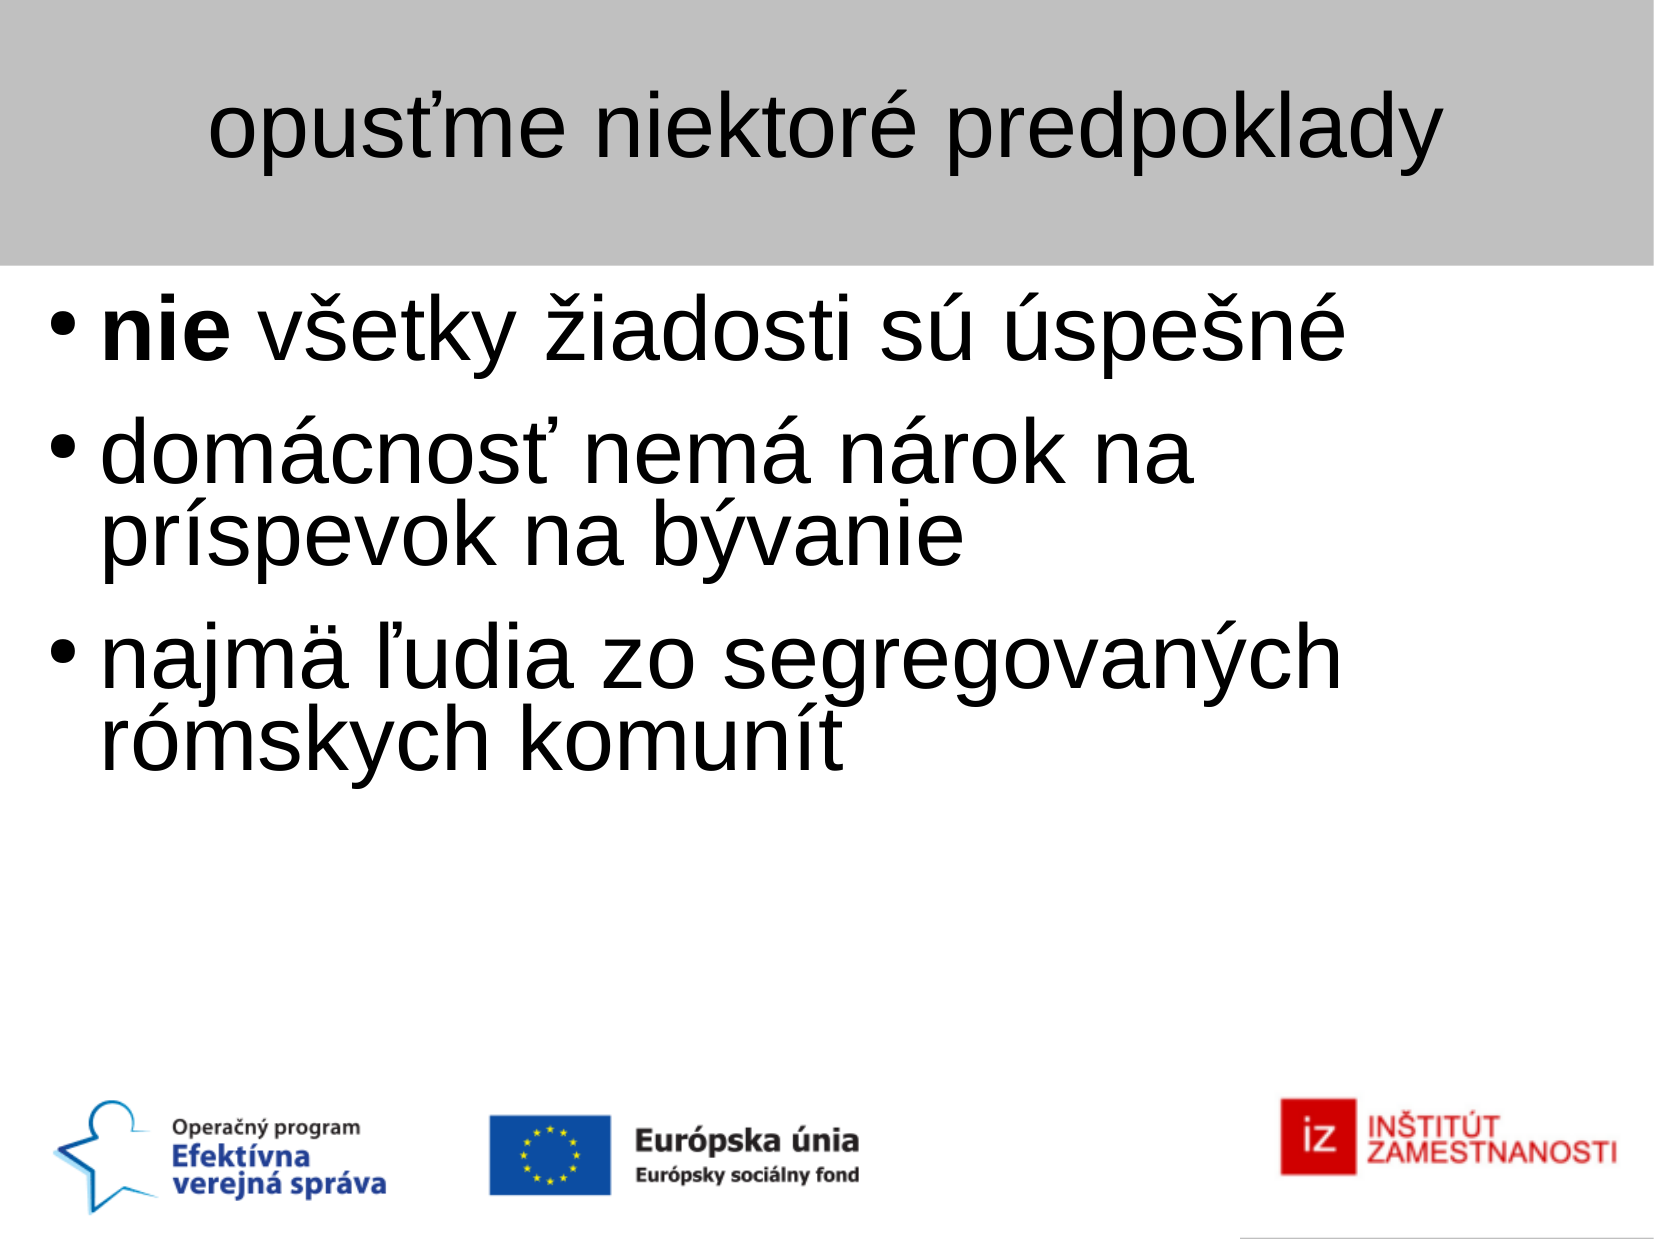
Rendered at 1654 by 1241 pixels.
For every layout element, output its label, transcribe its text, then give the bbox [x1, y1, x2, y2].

picture [1240, 1033, 1654, 1241]
picture [29, 1077, 886, 1241]
title opusťme niektoré predpoklady [88, 29, 1565, 237]
list nie všetky žiadosti sú úspešné domácnosť nemá nárok na príspevok na bývanie najmä ľudia zo segregovaných rómskych komunít [29, 295, 1533, 1077]
